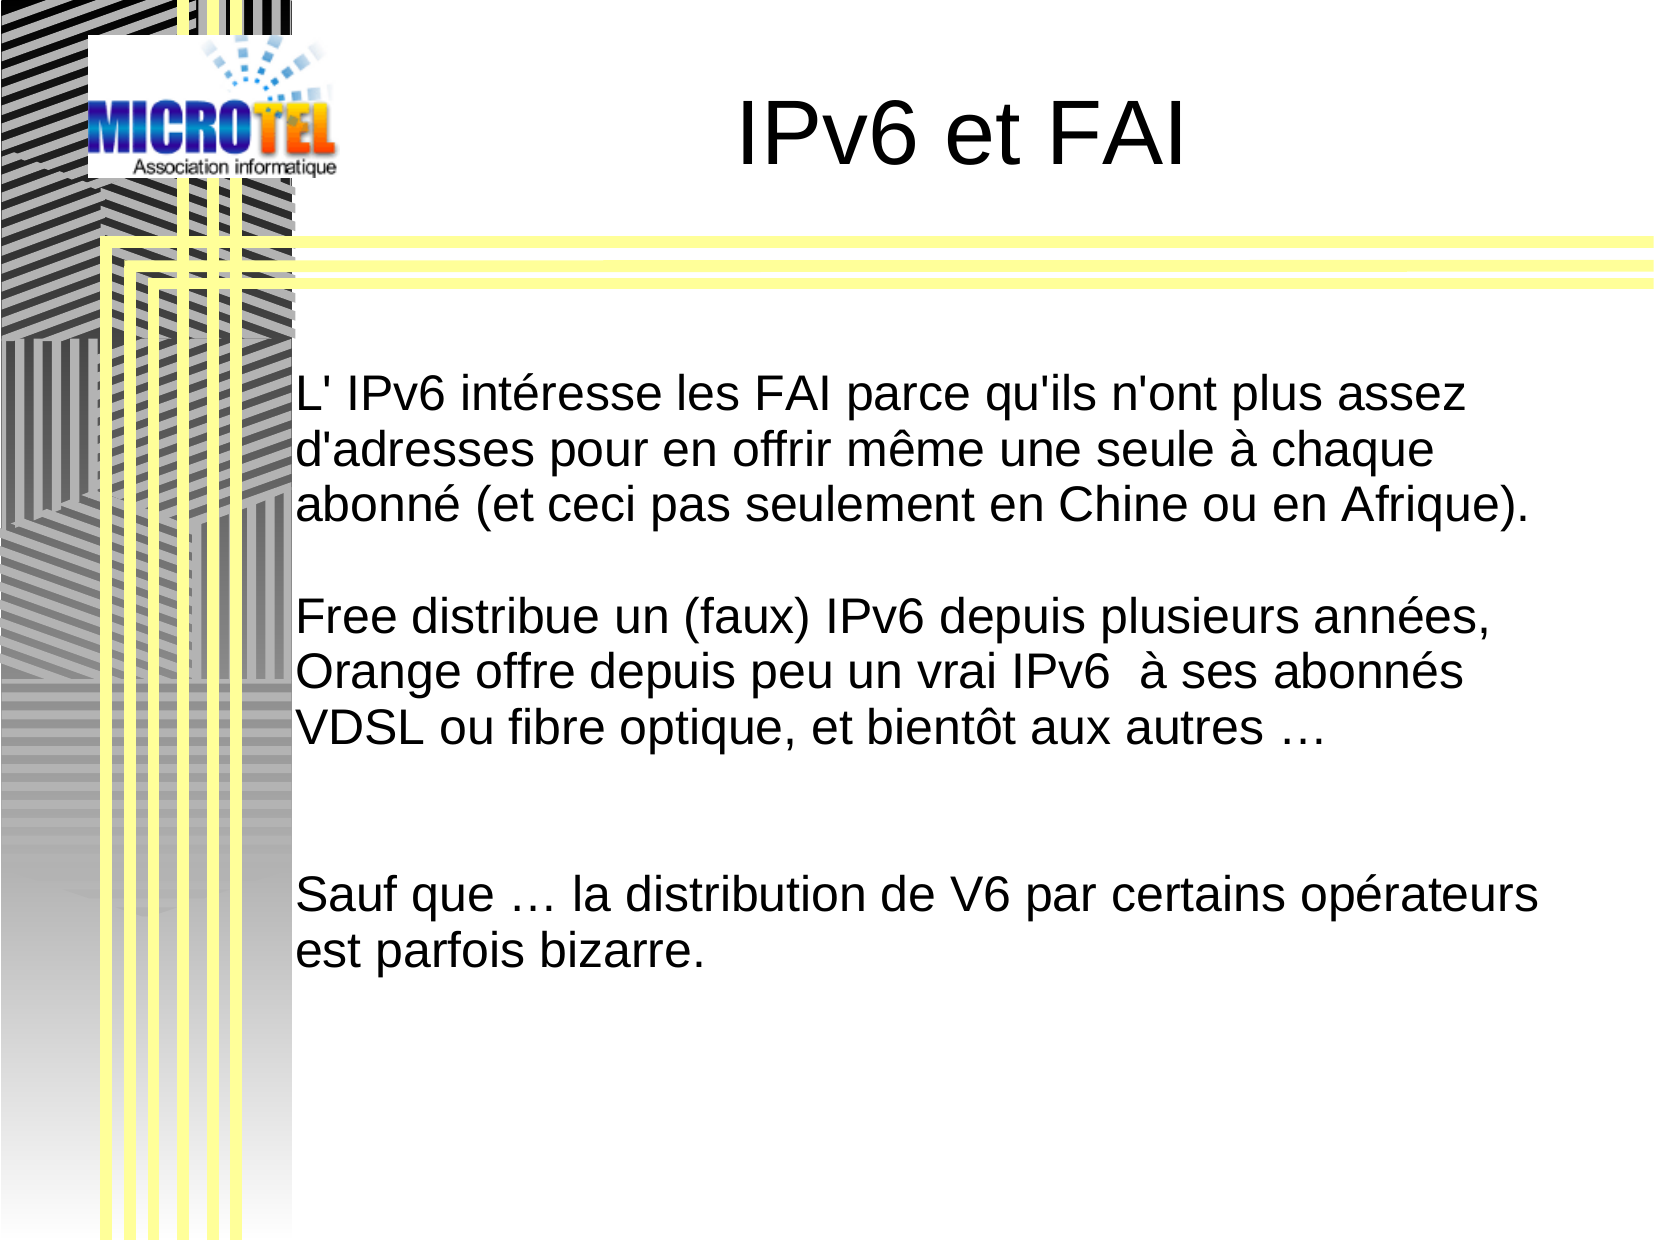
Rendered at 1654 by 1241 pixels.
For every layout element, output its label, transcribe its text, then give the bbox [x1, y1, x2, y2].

picture [88, 35, 340, 178]
title IPv6 et FAI [354, 29, 1571, 237]
subtitle L' IPv6 intéresse les FAI parce qu'ils n'ont plus assez d'adresses pour en offrir même une seule à chaque abonné (et ceci pas seulement en Chine ou en Afrique). Free distribue un (faux) IPv6 depuis plusieurs années, Orange offre depuis peu un vrai IPv6 à ses abonnés VDSL ou fibre optique, et bientôt aux autres … Sauf que … la distribution de V6 par certains opérateurs est parfois bizarre. [295, 290, 1571, 1109]
